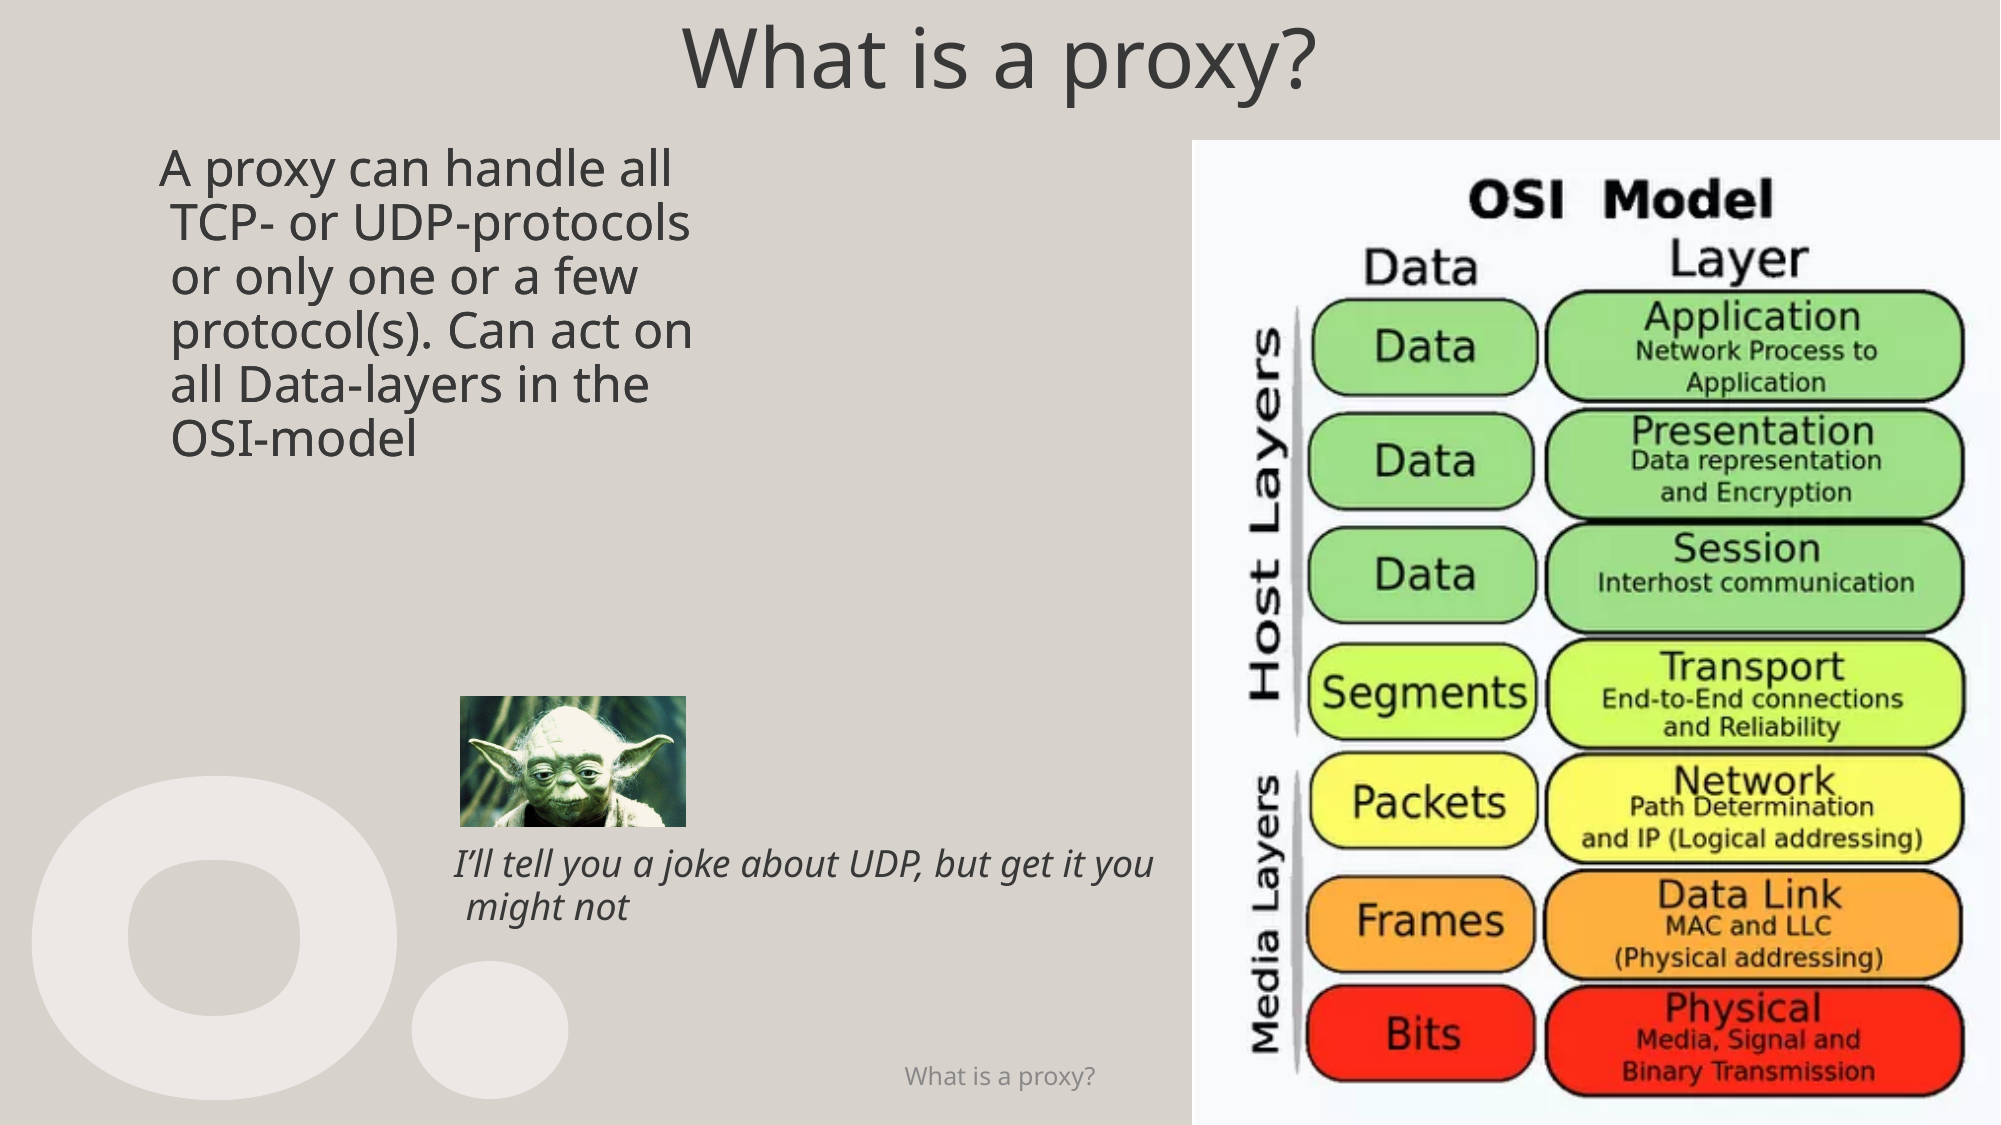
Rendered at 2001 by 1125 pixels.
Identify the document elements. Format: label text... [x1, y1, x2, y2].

picture [1192, 140, 2000, 1125]
list I’ll tell you a joke about UDP, but get it you might not [413, 826, 1182, 1117]
list A proxy can handle all TCP- or UDP-protocols or only one or a few protocol(s). Can act on all Data-layers in the OSI-model [118, 135, 751, 626]
title What is a proxy? [0, 5, 2000, 119]
footer What is a proxy? [1182, 1045, 1192, 1105]
picture [460, 696, 686, 827]
